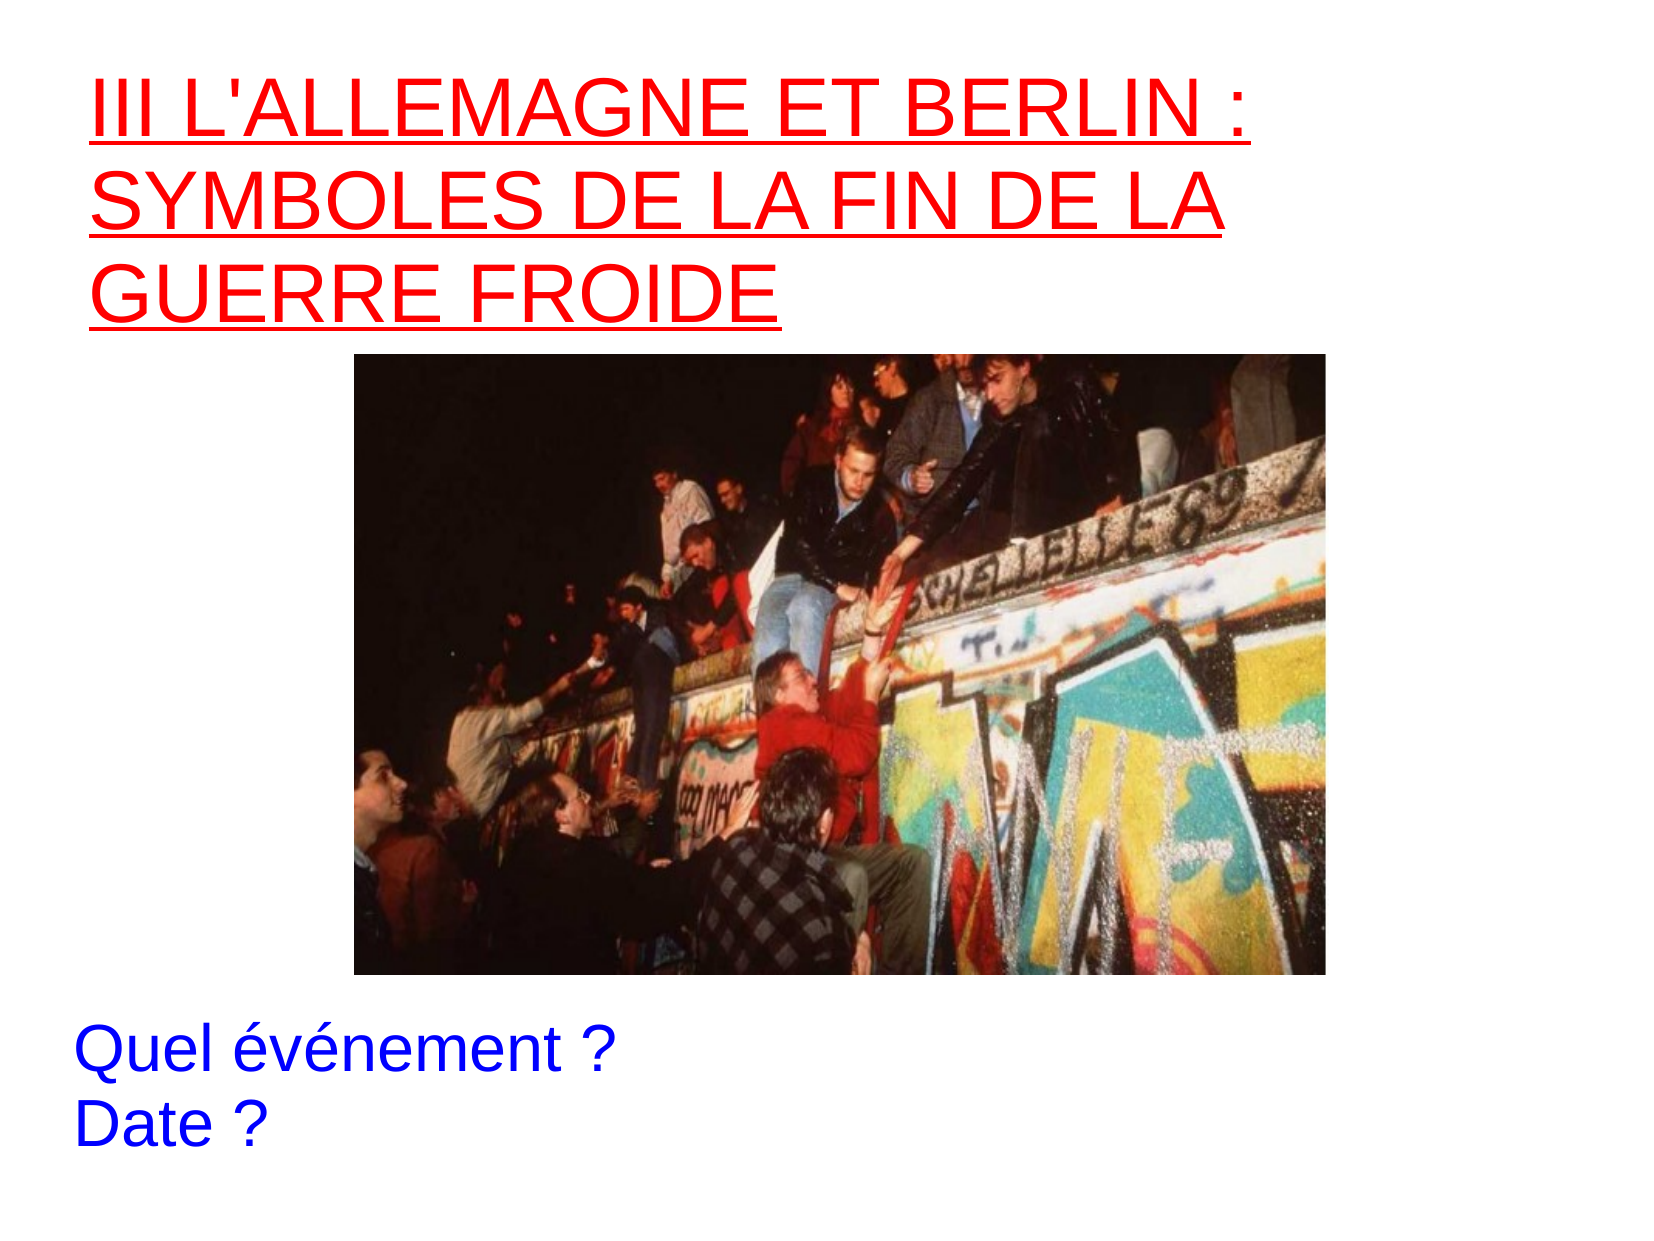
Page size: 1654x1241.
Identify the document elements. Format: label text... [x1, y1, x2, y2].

picture [354, 354, 1329, 975]
title III L'ALLEMAGNE ET BERLIN : SYMBOLES DE LA FIN DE LA GUERRE FROIDE [88, 60, 1577, 341]
text_box Quel événement ? Date ? [59, 1003, 680, 1169]
